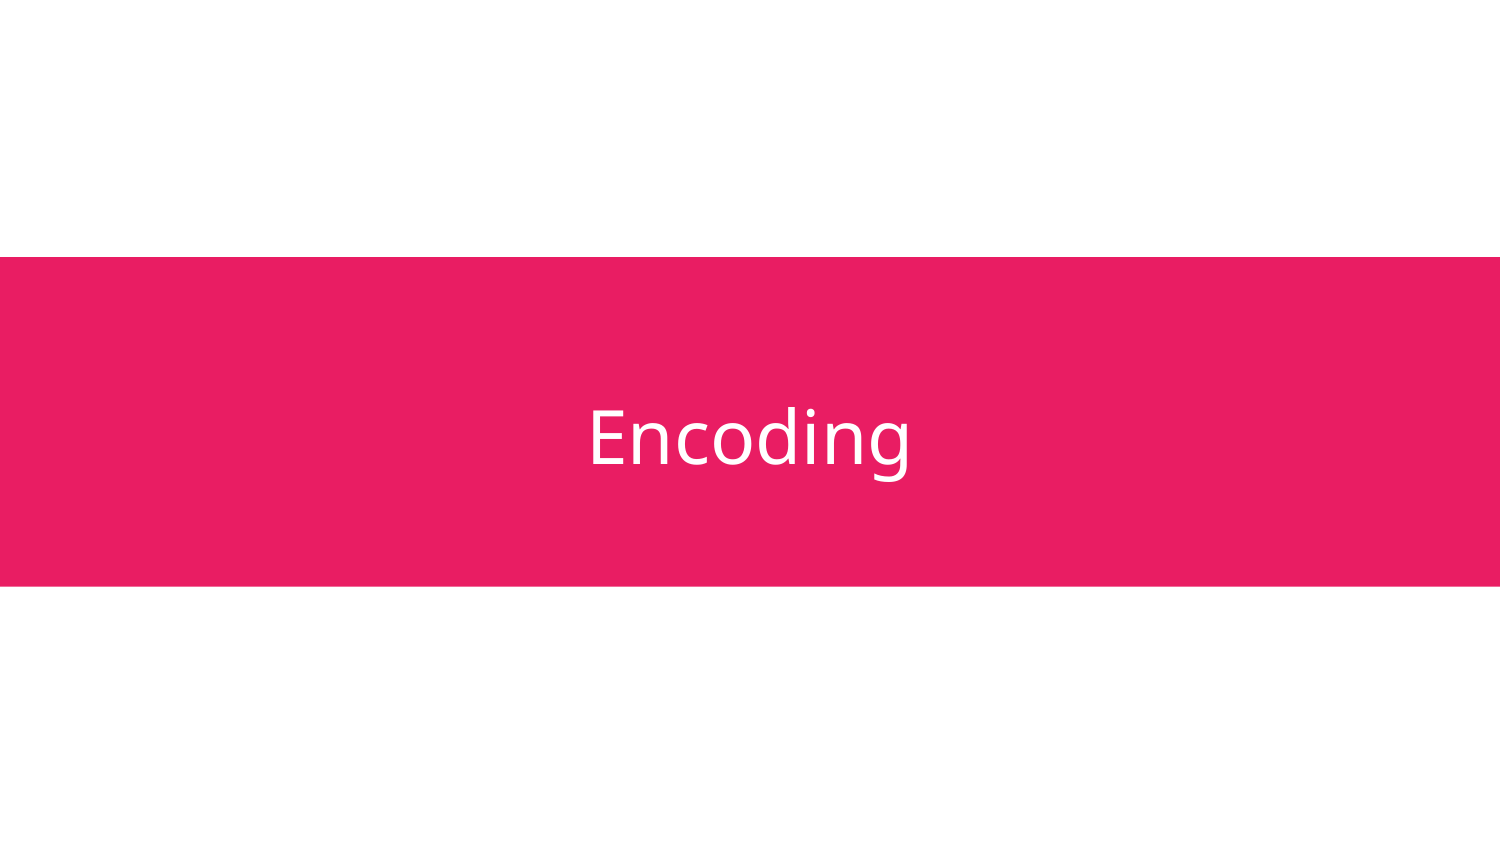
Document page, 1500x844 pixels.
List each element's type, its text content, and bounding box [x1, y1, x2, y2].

title Encoding [70, 309, 1430, 559]
